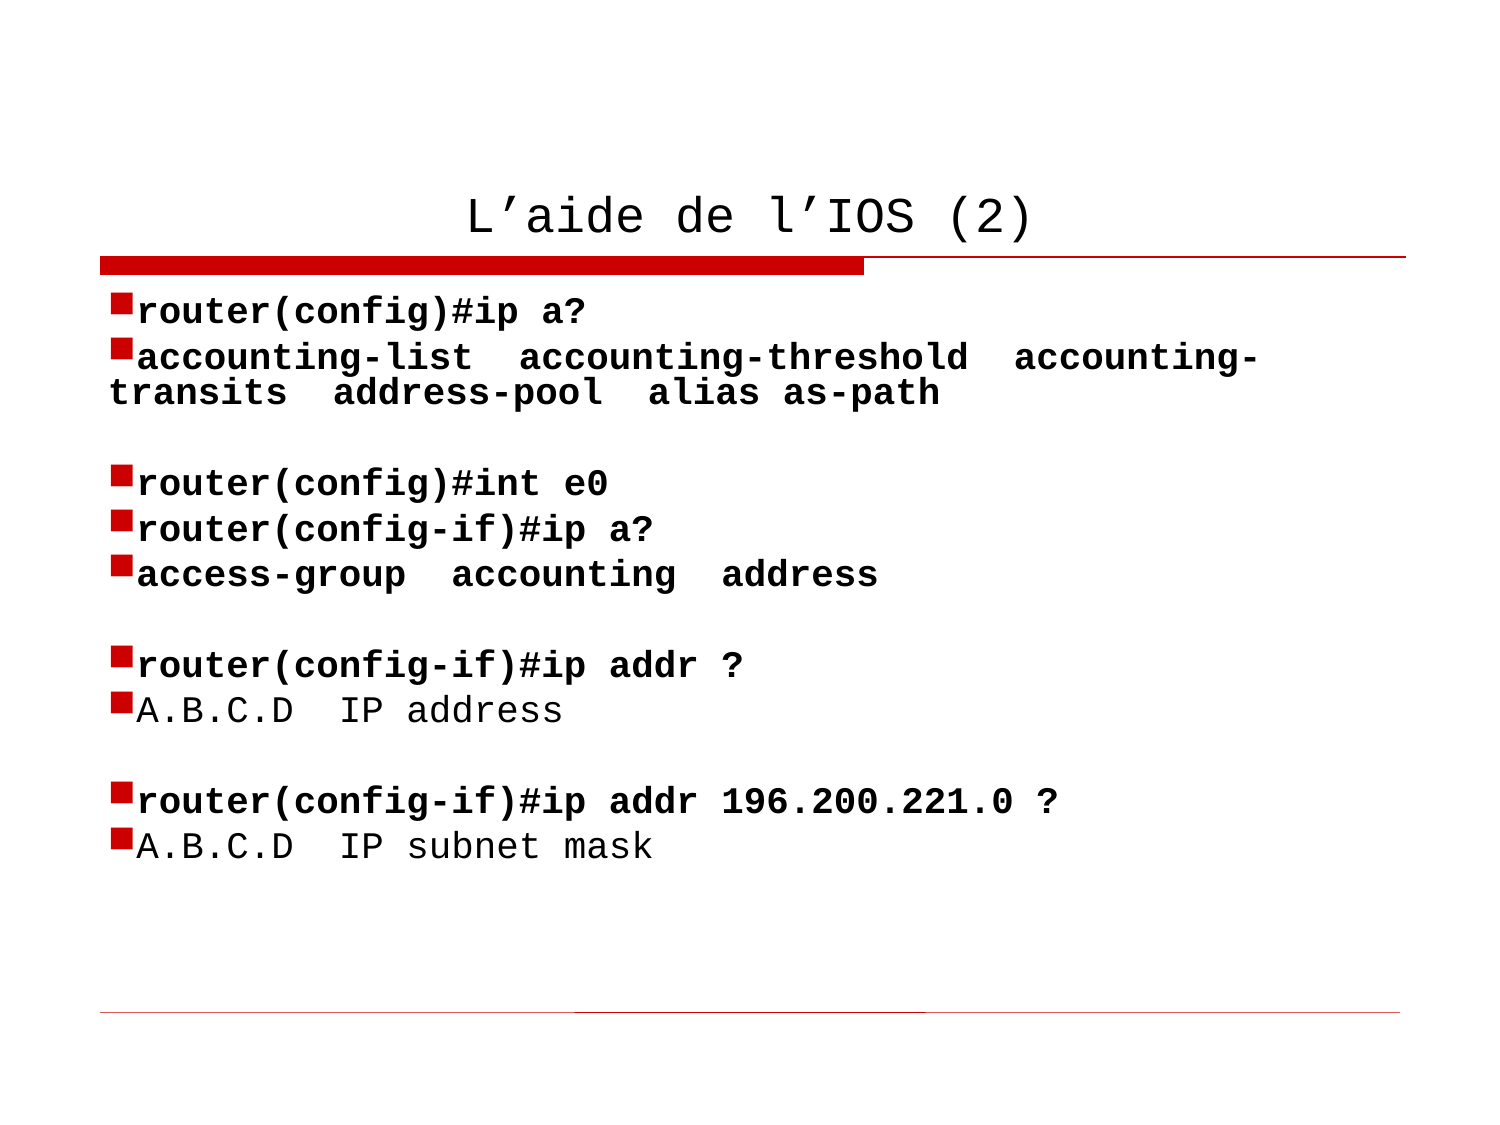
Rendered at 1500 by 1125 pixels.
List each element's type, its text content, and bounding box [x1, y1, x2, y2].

title L’aide de l’IOS (2) [94, 50, 1407, 250]
list router(config)#ip a? accounting-list accounting-threshold accounting-transits address-pool alias as-path router(config)#int e0 router(config-if)#ip a? access-group accounting address router(config-if)#ip addr ? A.B.C.D IP address router(config-if)#ip addr 196.200.221.0 ? A.B.C.D IP subnet mask [92, 287, 1406, 988]
